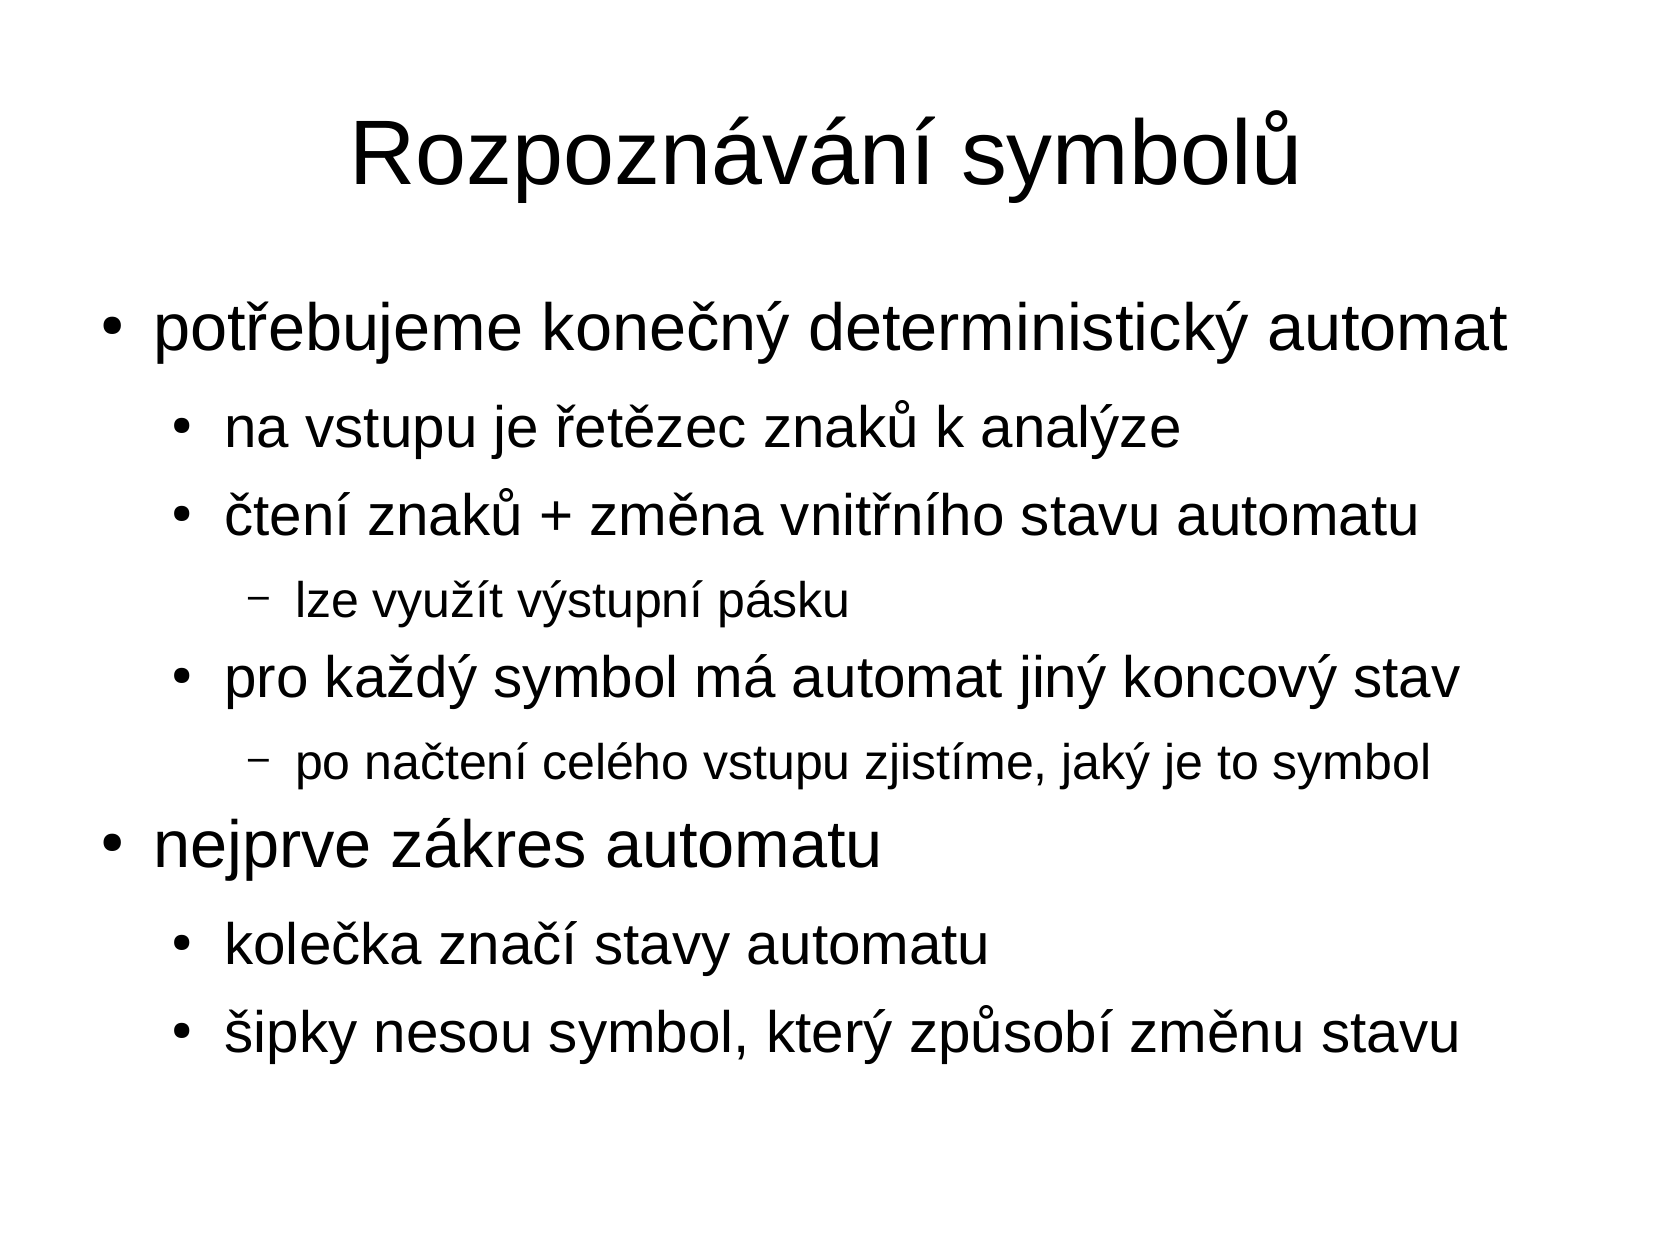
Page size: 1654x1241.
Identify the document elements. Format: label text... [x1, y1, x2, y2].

list potřebujeme konečný deterministický automat na vstupu je řetězec znaků k analýze čtení znaků + změna vnitřního stavu automatu lze využít výstupní pásku pro každý symbol má automat jiný koncový stav po načtení celého vstupu zjistíme, jaký je to symbol nejprve zákres automatu kolečka značí stavy automatu šipky nesou symbol, který způsobí změnu stavu [82, 290, 1571, 1094]
title Rozpoznávání symbolů [82, 56, 1571, 250]
